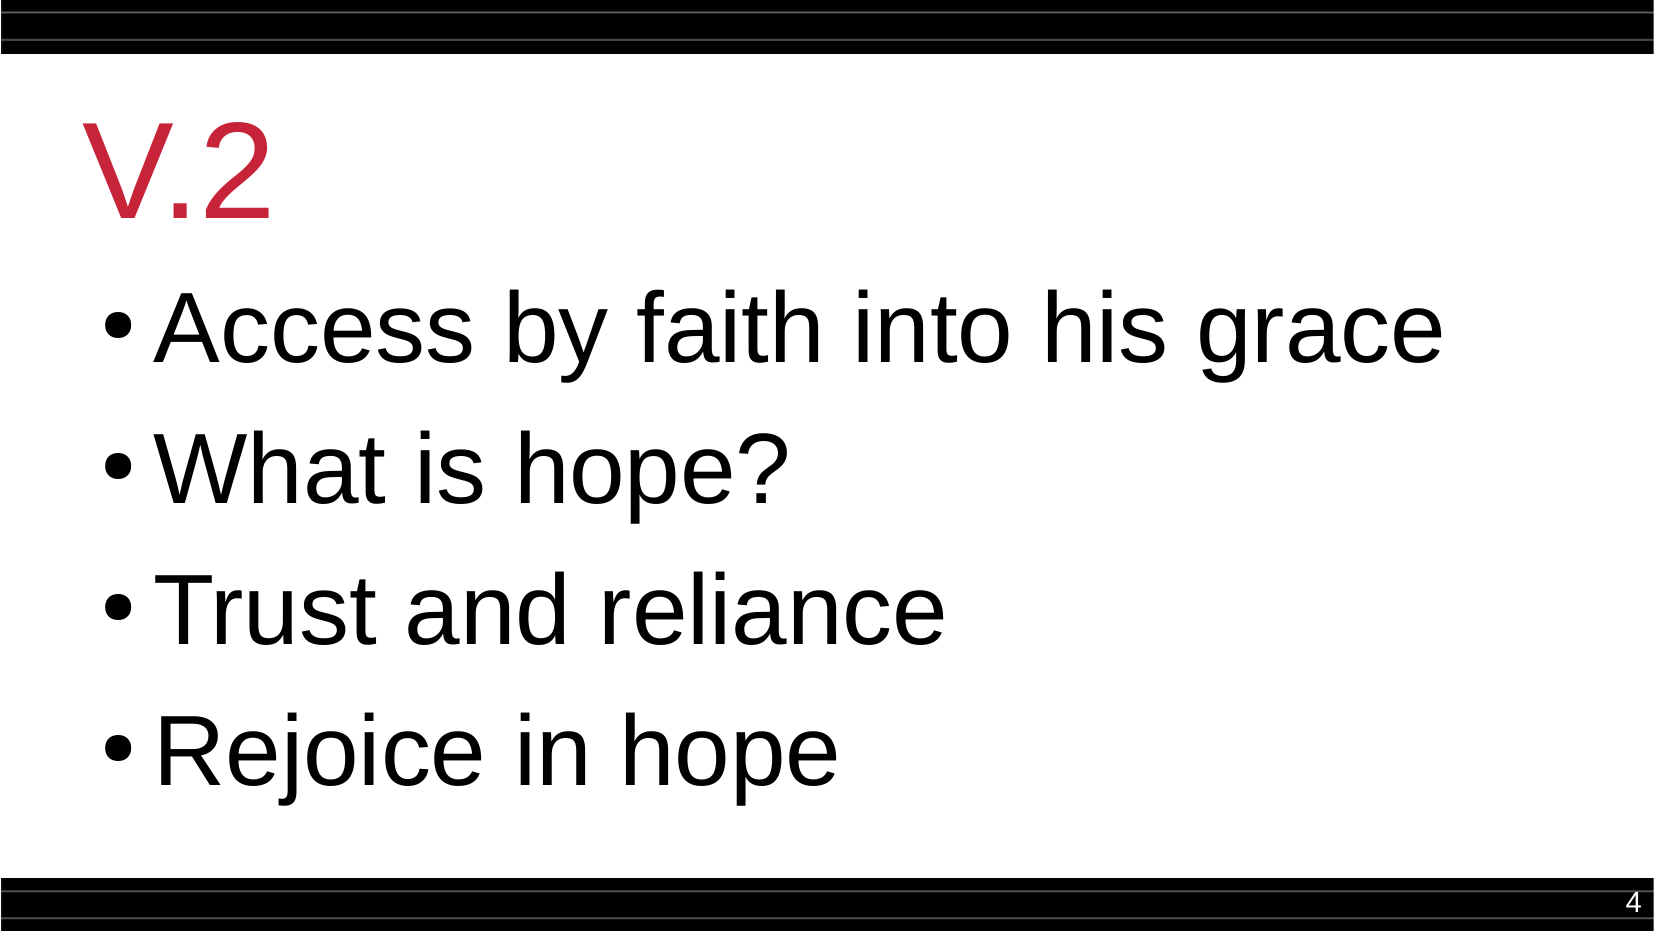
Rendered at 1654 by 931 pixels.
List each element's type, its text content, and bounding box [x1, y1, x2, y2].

picture [1, 878, 1654, 931]
list Access by faith into his grace What is hope? Trust and reliance Rejoice in hope [82, 271, 1613, 826]
title V.2 [82, 92, 1571, 249]
picture [1, 0, 1654, 54]
